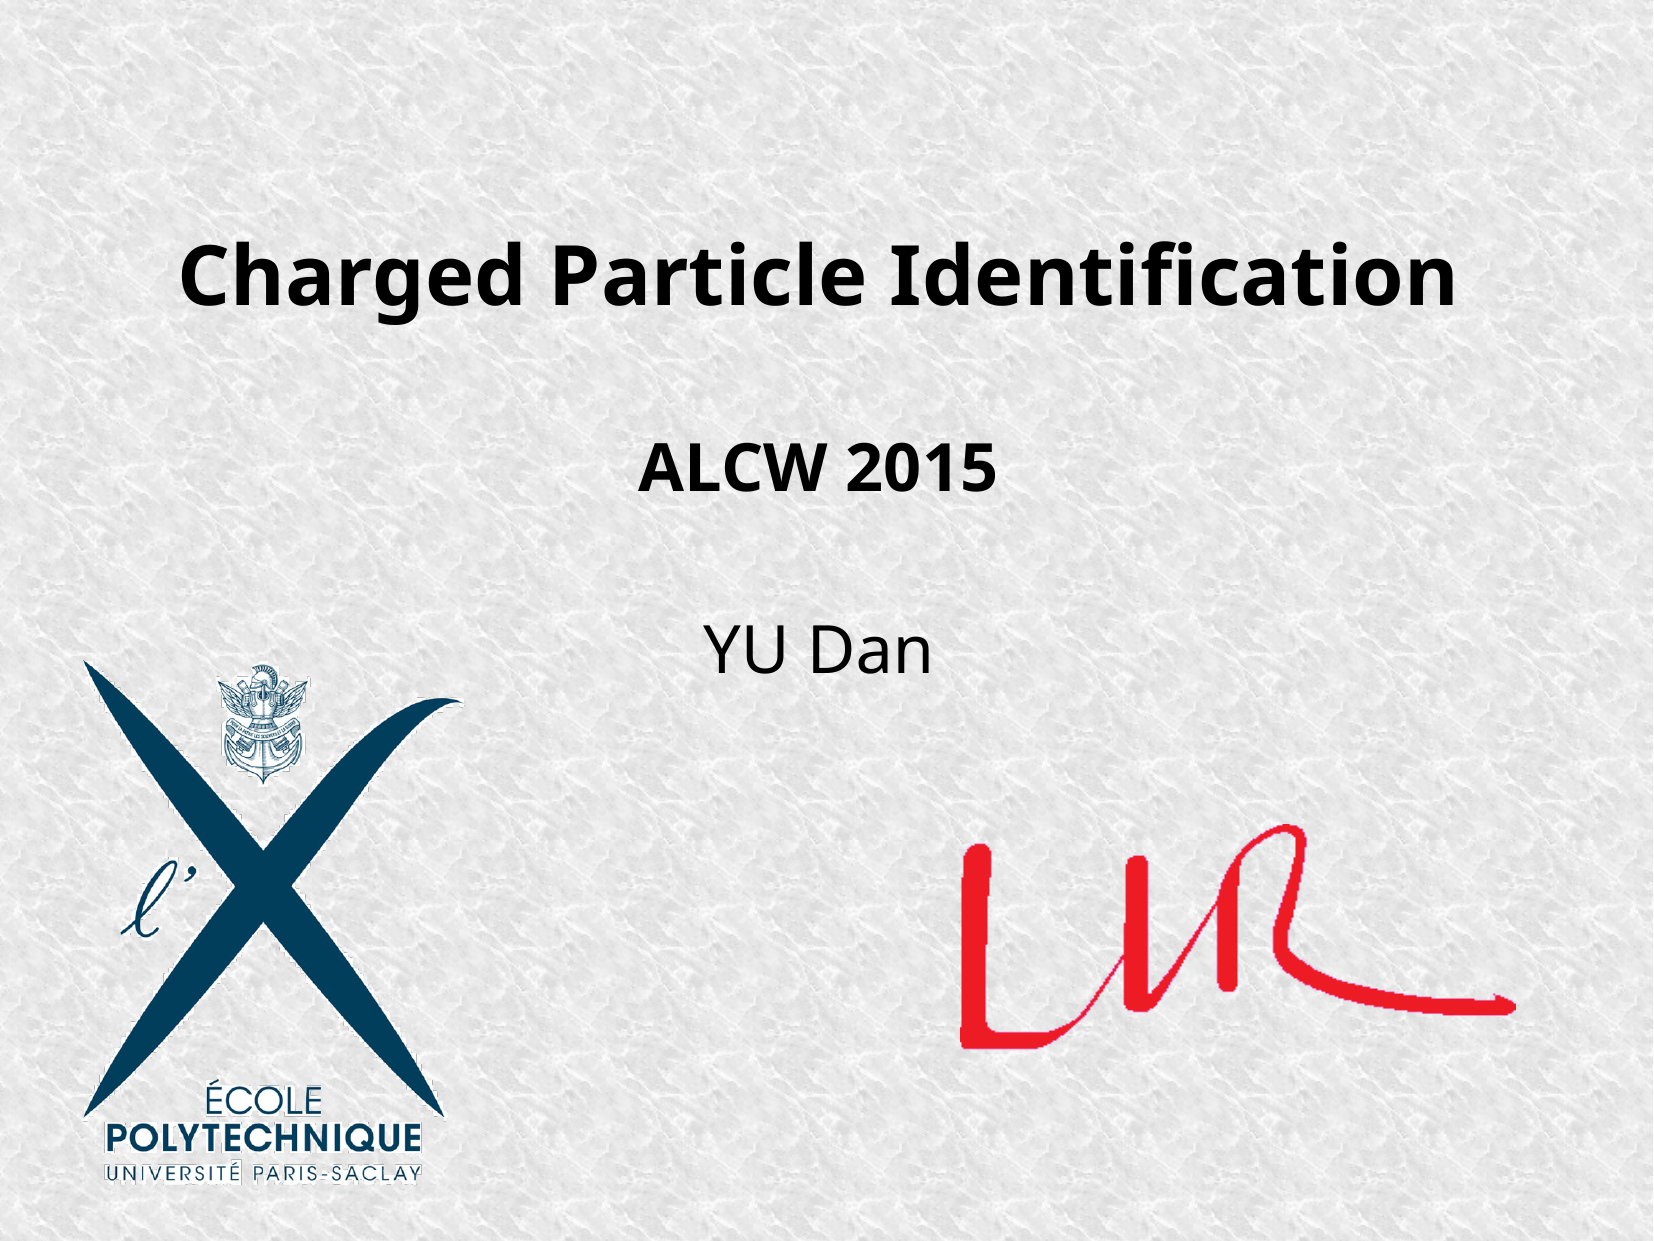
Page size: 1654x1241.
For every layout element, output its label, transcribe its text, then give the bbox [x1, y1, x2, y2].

subtitle Charged Particle Identification ALCW 2015 YU Dan [75, 0, 1563, 1030]
picture [0, 0, 1654, 1241]
